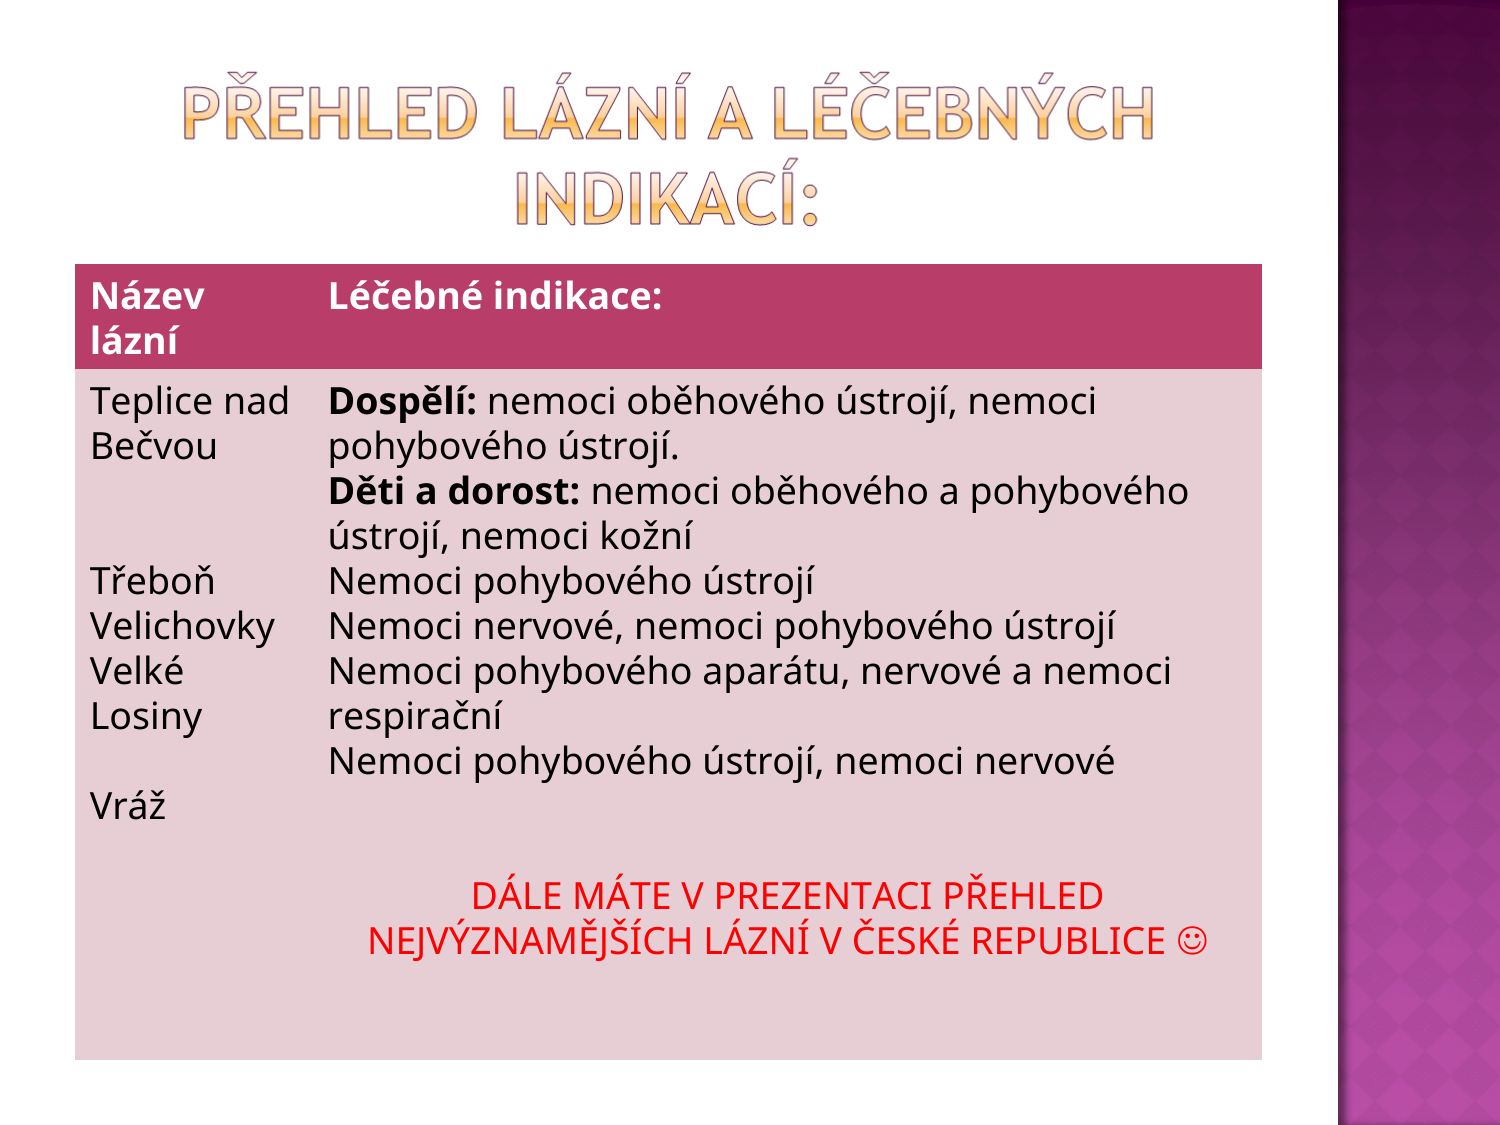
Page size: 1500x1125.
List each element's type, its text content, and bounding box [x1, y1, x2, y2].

table_header Léčebné indikace: [313, 264, 1262, 369]
table_header Název lázní [75, 264, 313, 369]
table_cell Dospělí: nemoci oběhového ústrojí, nemoci pohybového ústrojí. Děti a dorost: nemoci oběhového a pohybového ústrojí, nemoci kožní Nemoci pohybového ústrojí Nemoci nervové, nemoci pohybového ústrojí Nemoci pohybového aparátu, nervové a nemoci respirační Nemoci pohybového ústrojí, nemoci nervové DÁLE MÁTE V PREZENTACI PŘEHLED NEJVÝZNAMĚJŠÍCH LÁZNÍ V ČESKÉ REPUBLICE  [313, 369, 1262, 1060]
table_cell Teplice nad Bečvou Třeboň Velichovky Velké Losiny Vráž [75, 369, 313, 1060]
text_box [73, 47, 1265, 241]
picture [1337, 0, 1500, 1125]
